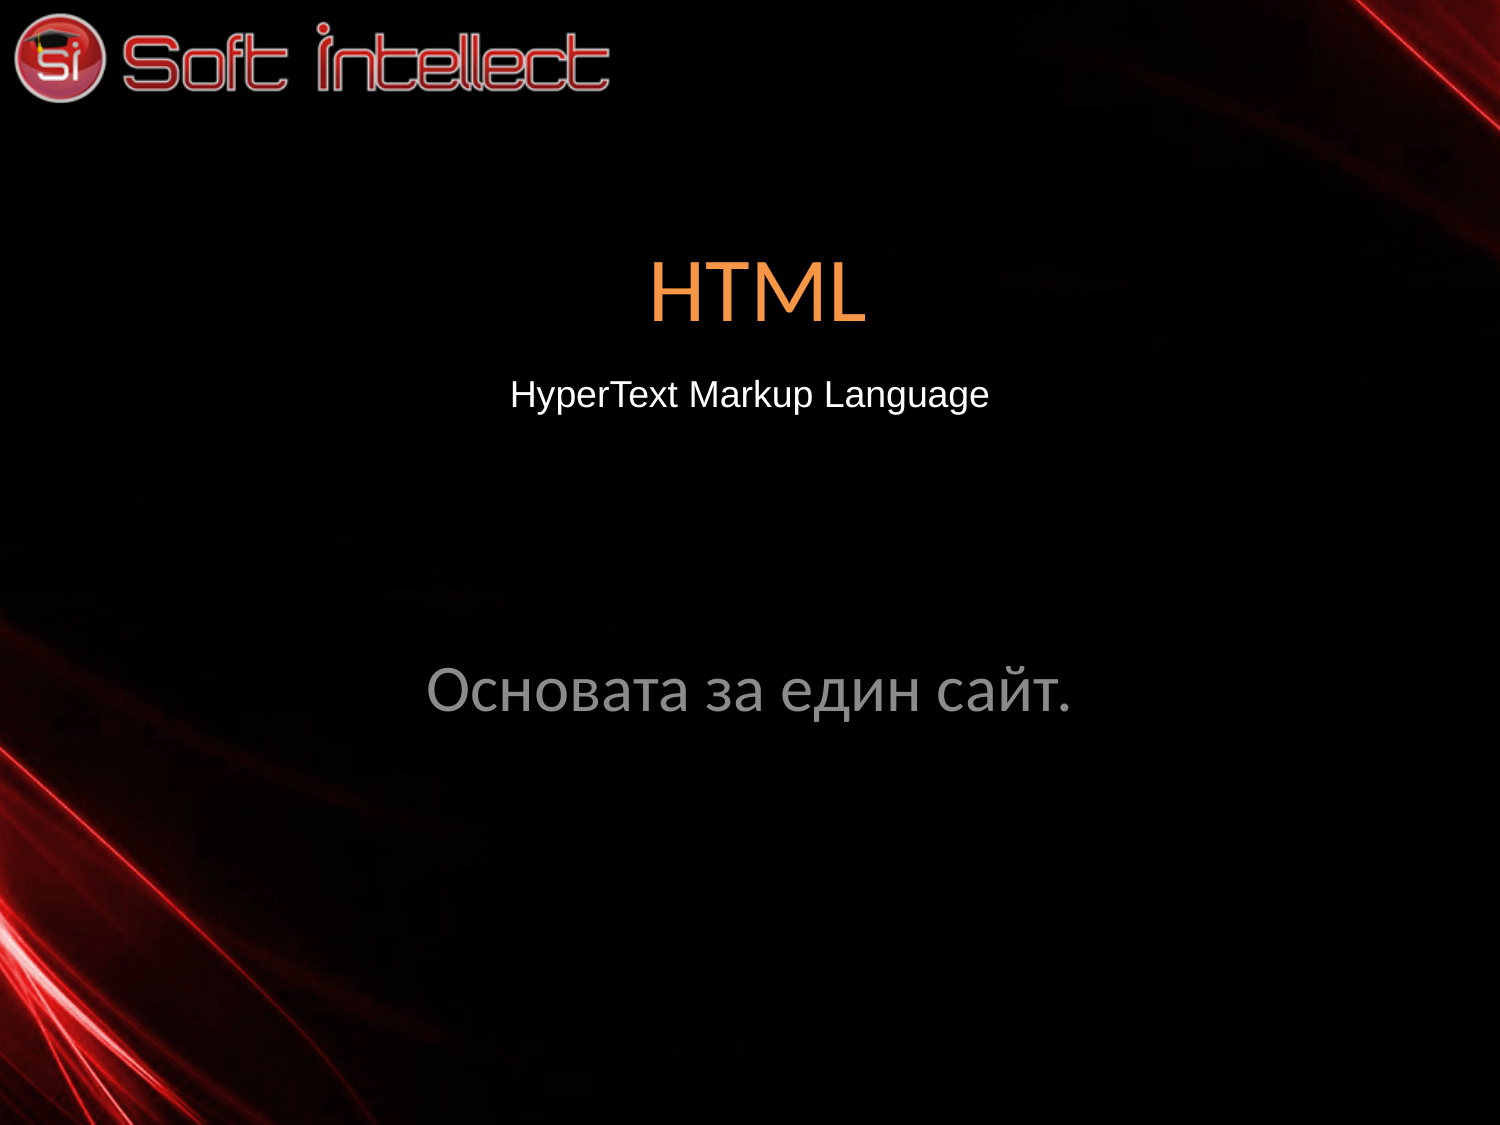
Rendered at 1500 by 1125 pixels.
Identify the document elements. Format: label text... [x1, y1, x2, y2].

text_box Основата за един сайт. [224, 637, 1275, 925]
text_box HTML [120, 164, 1395, 405]
picture [0, 0, 1500, 1125]
text_box HyperText Markup Language [494, 363, 1005, 420]
